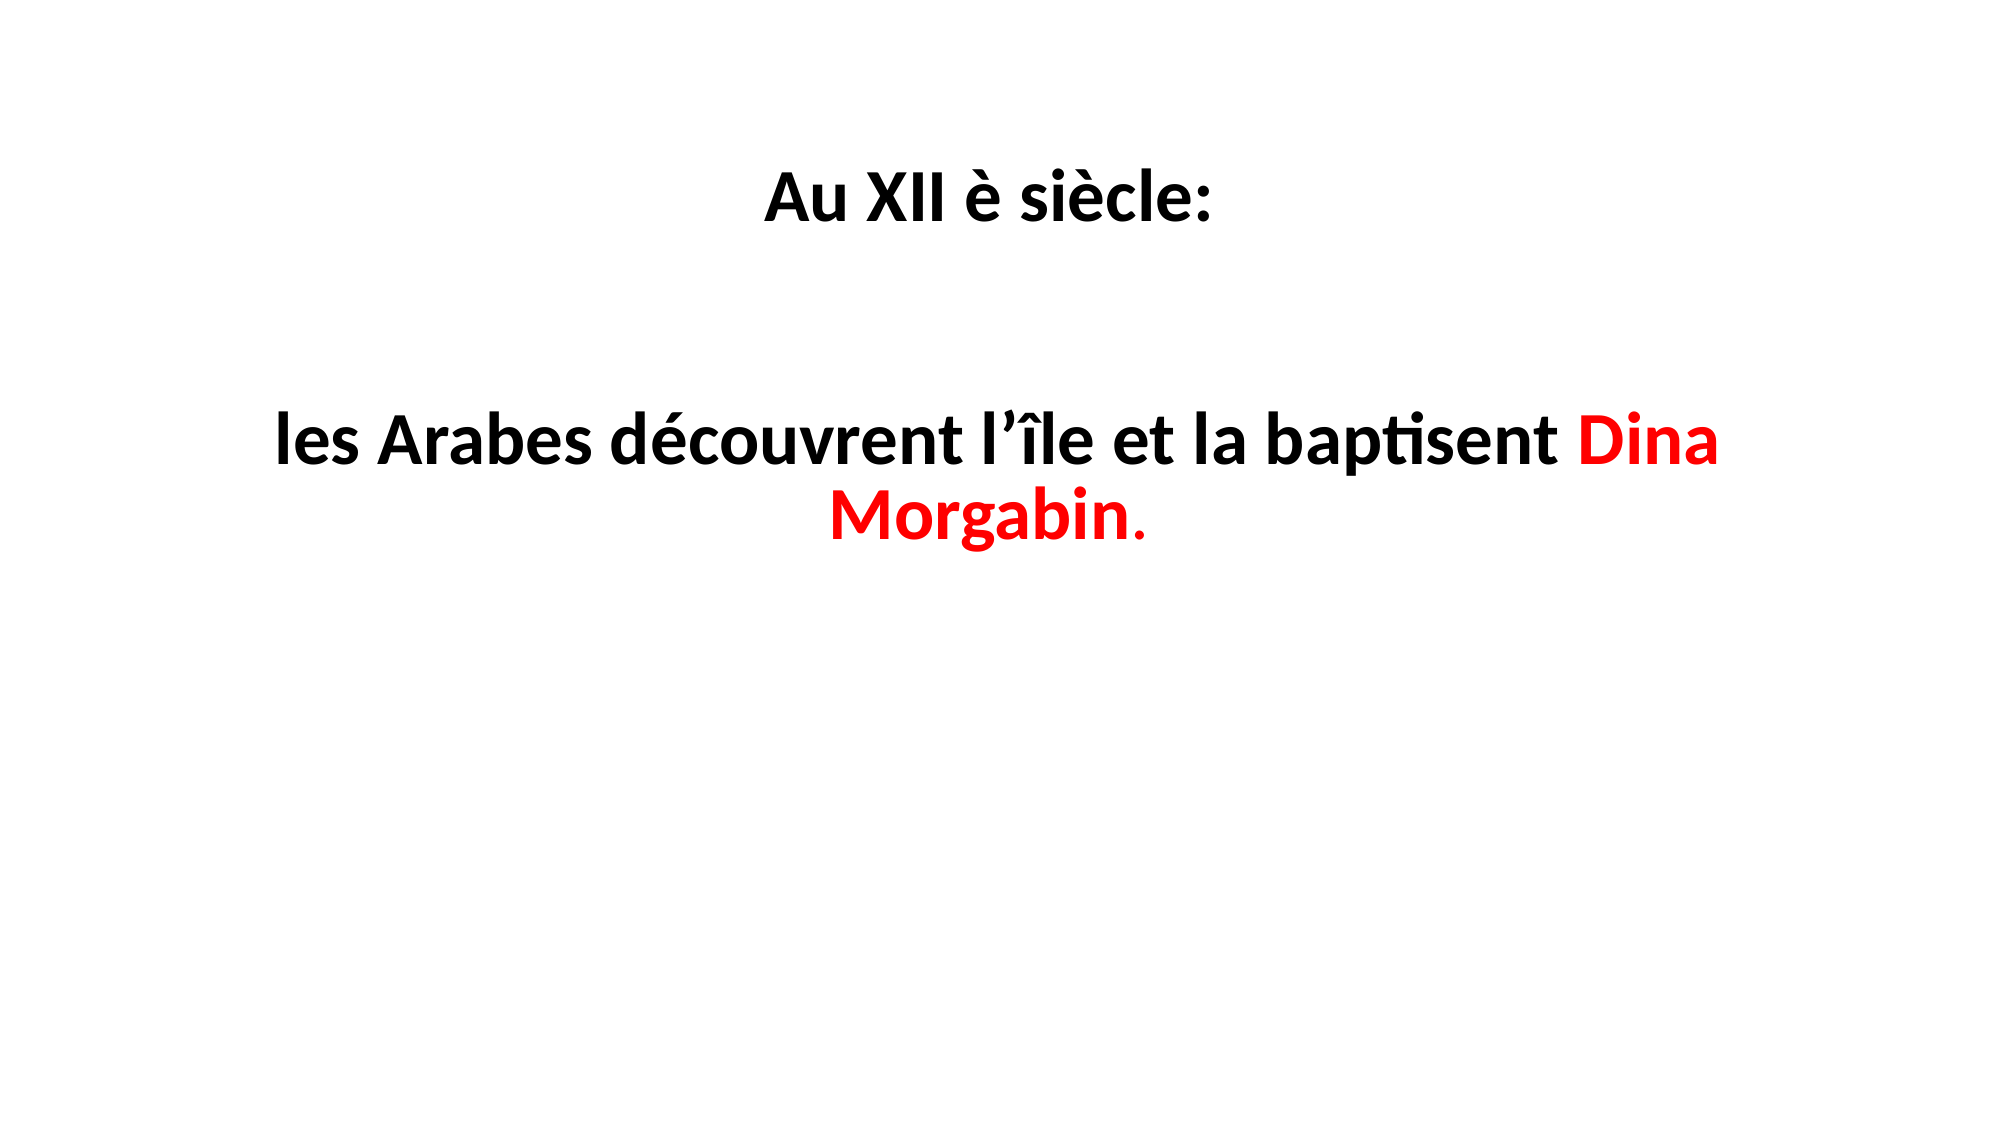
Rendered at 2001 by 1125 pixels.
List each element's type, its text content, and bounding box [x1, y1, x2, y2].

text_box Au XII è siècle: les Arabes découvrent l’île et la baptisent Dina Morgabin. [105, 157, 1874, 578]
